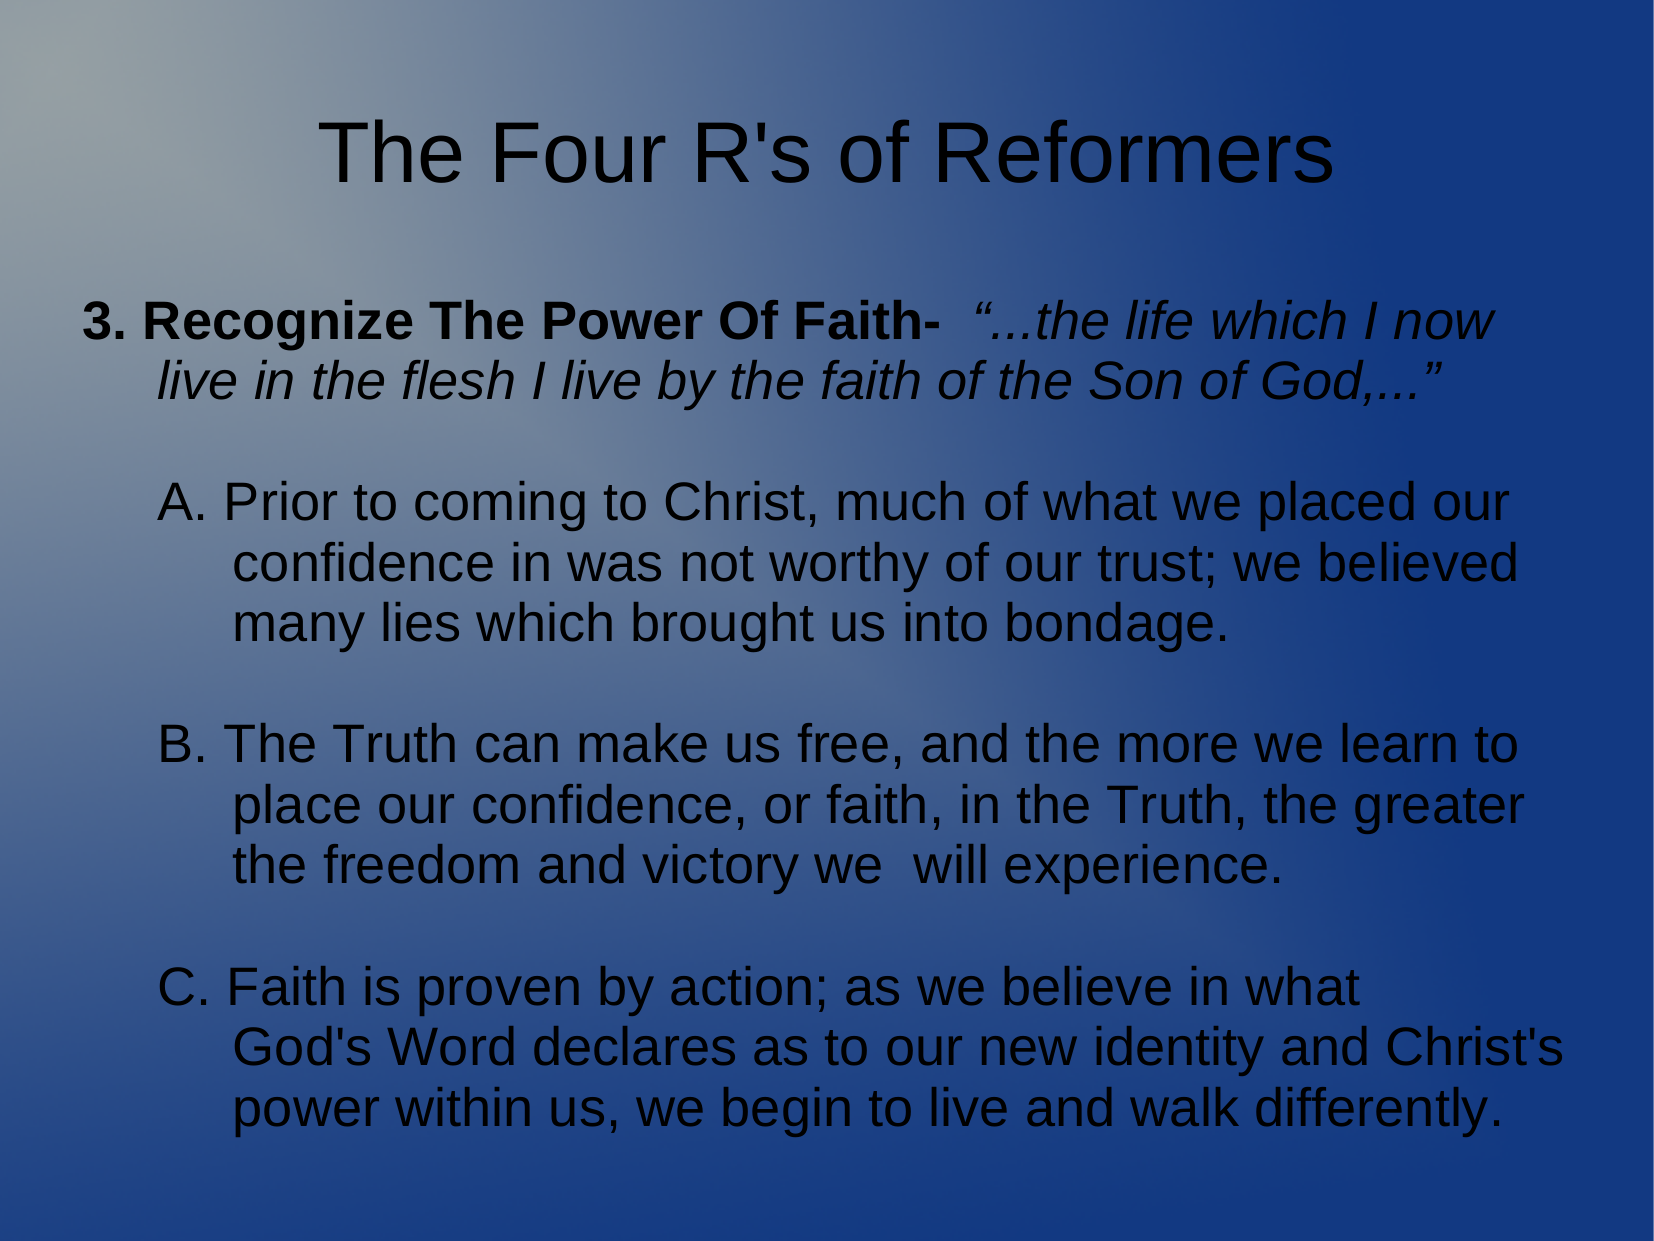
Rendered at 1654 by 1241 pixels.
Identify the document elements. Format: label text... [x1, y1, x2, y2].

subtitle 3. Recognize The Power Of Faith- “...the life which I now live in the flesh I live by the faith of the Son of God,...” A. Prior to coming to Christ, much of what we placed our confidence in was not worthy of our trust; we believed many lies which brought us into bondage. B. The Truth can make us free, and the more we learn to place our confidence, or faith, in the Truth, the greater the freedom and victory we will experience. C. Faith is proven by action; as we believe in what God's Word declares as to our new identity and Christ's power within us, we begin to live and walk differently. [82, 290, 1571, 1241]
title The Four R's of Reformers [82, 49, 1571, 257]
picture [0, 0, 1654, 1241]
